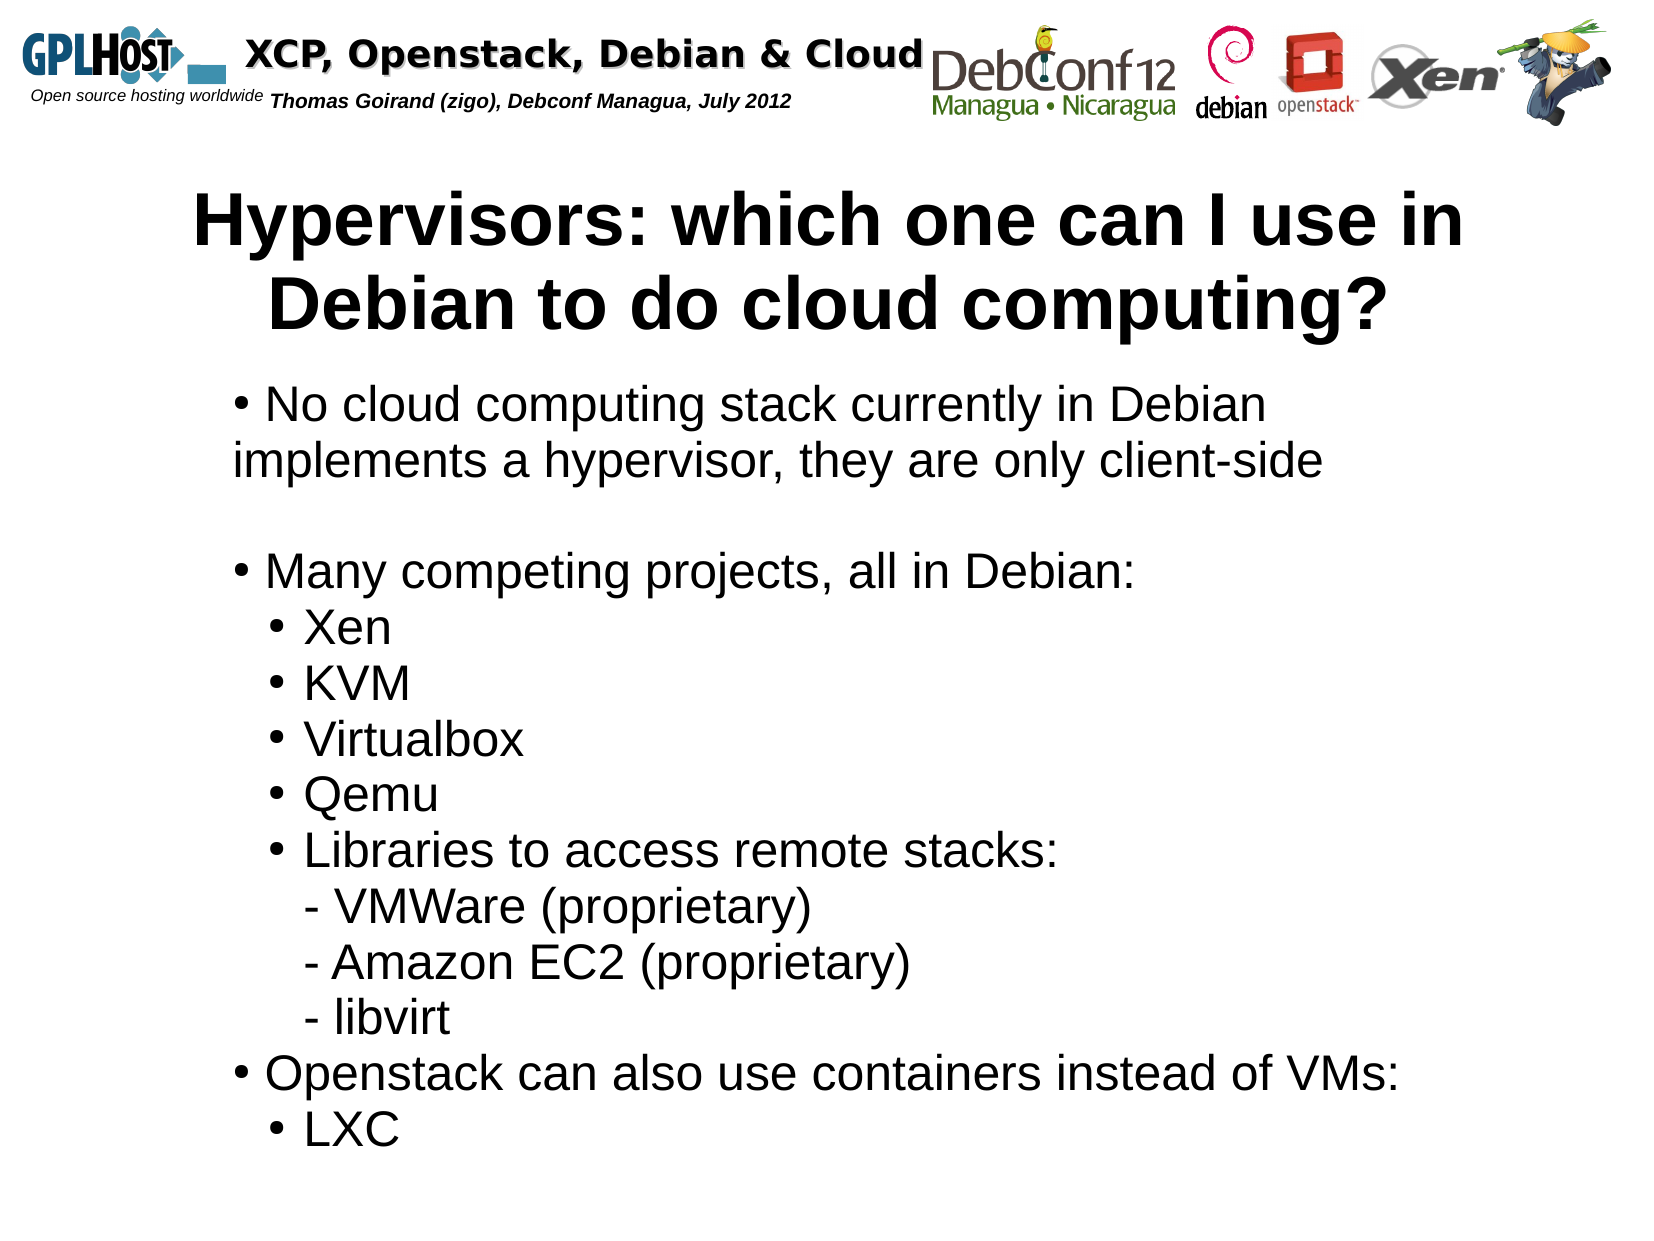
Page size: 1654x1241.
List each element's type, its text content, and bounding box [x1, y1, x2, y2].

text_box Hypervisors: which one can I use in Debian to do cloud computing? [103, 170, 1556, 353]
picture [21, 19, 226, 89]
picture [933, 25, 1175, 121]
picture [1497, 19, 1611, 126]
picture [1271, 24, 1364, 121]
text_box No cloud computing stack currently in Debian implements a hypervisor, they are only client-side Many competing projects, all in Debian: Xen KVM Virtualbox Qemu Libraries to access remote stacks: - VMWare (proprietary) - Amazon EC2 (proprietary) - libvirt Openstack can also use containers instead of VMs: LXC [217, 369, 1425, 1165]
